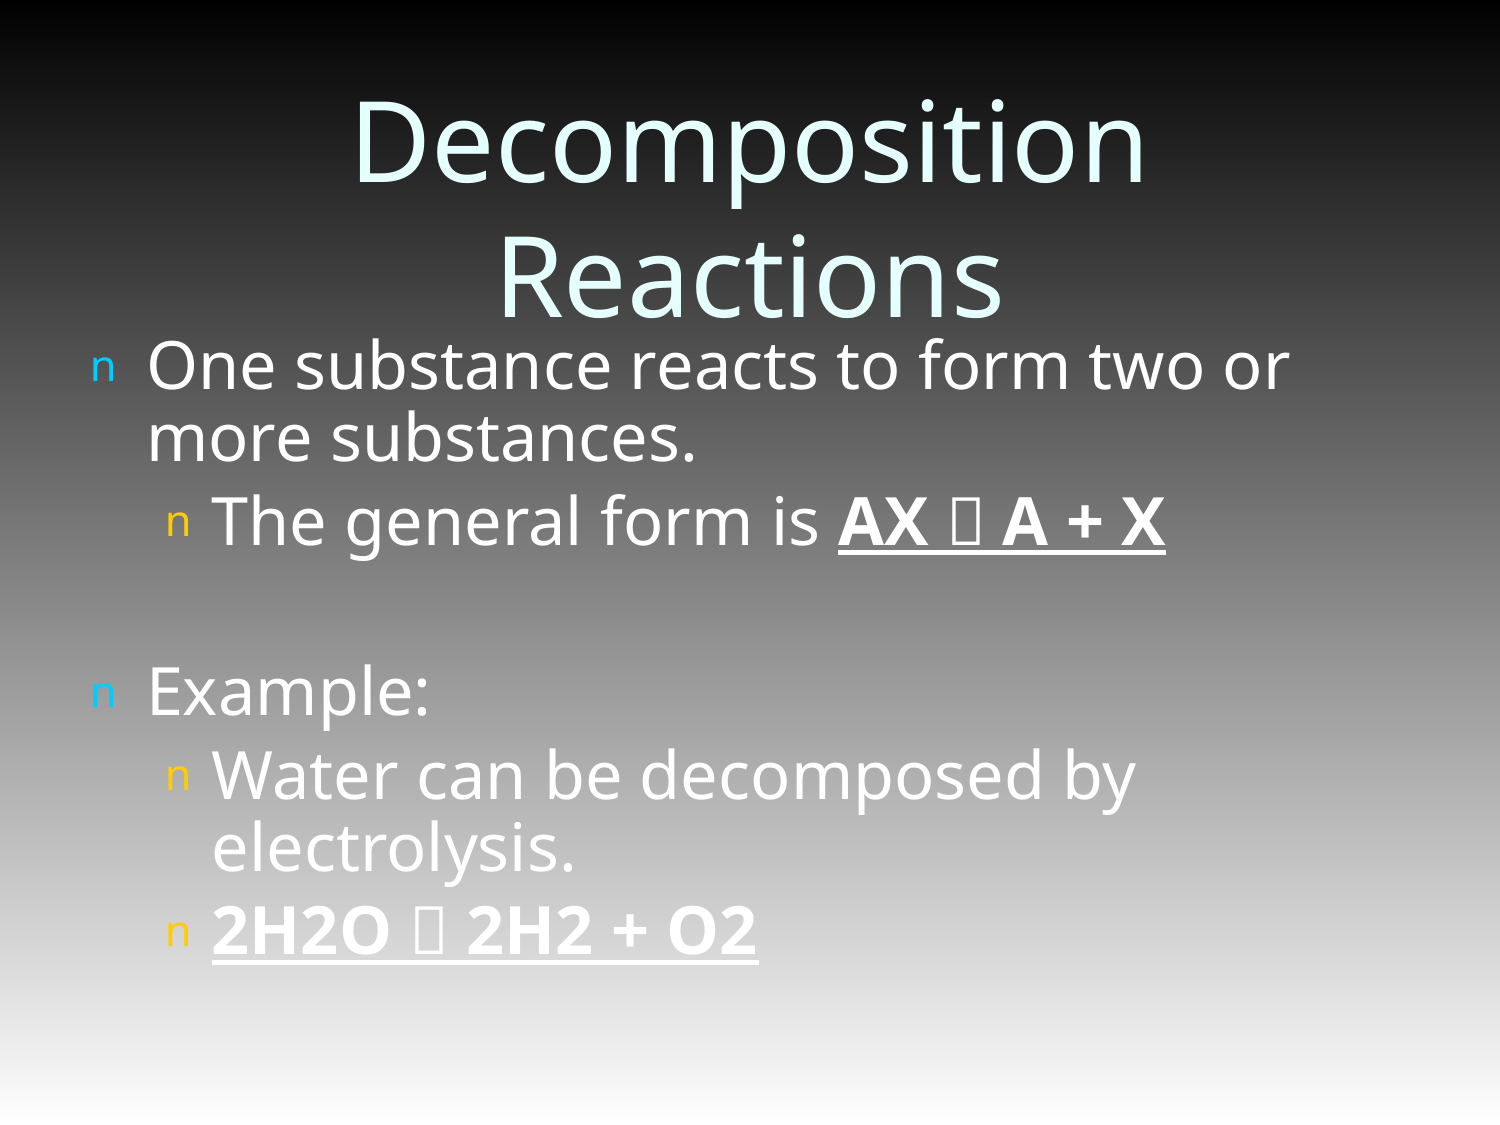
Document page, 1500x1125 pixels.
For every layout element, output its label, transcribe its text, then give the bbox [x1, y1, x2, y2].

list One substance reacts to form two or more substances. The general form is AX  A + X Example: Water can be decomposed by electrolysis. 2H2O  2H2 + O2 [75, 324, 1425, 1000]
title Decomposition Reactions [75, 62, 1425, 288]
